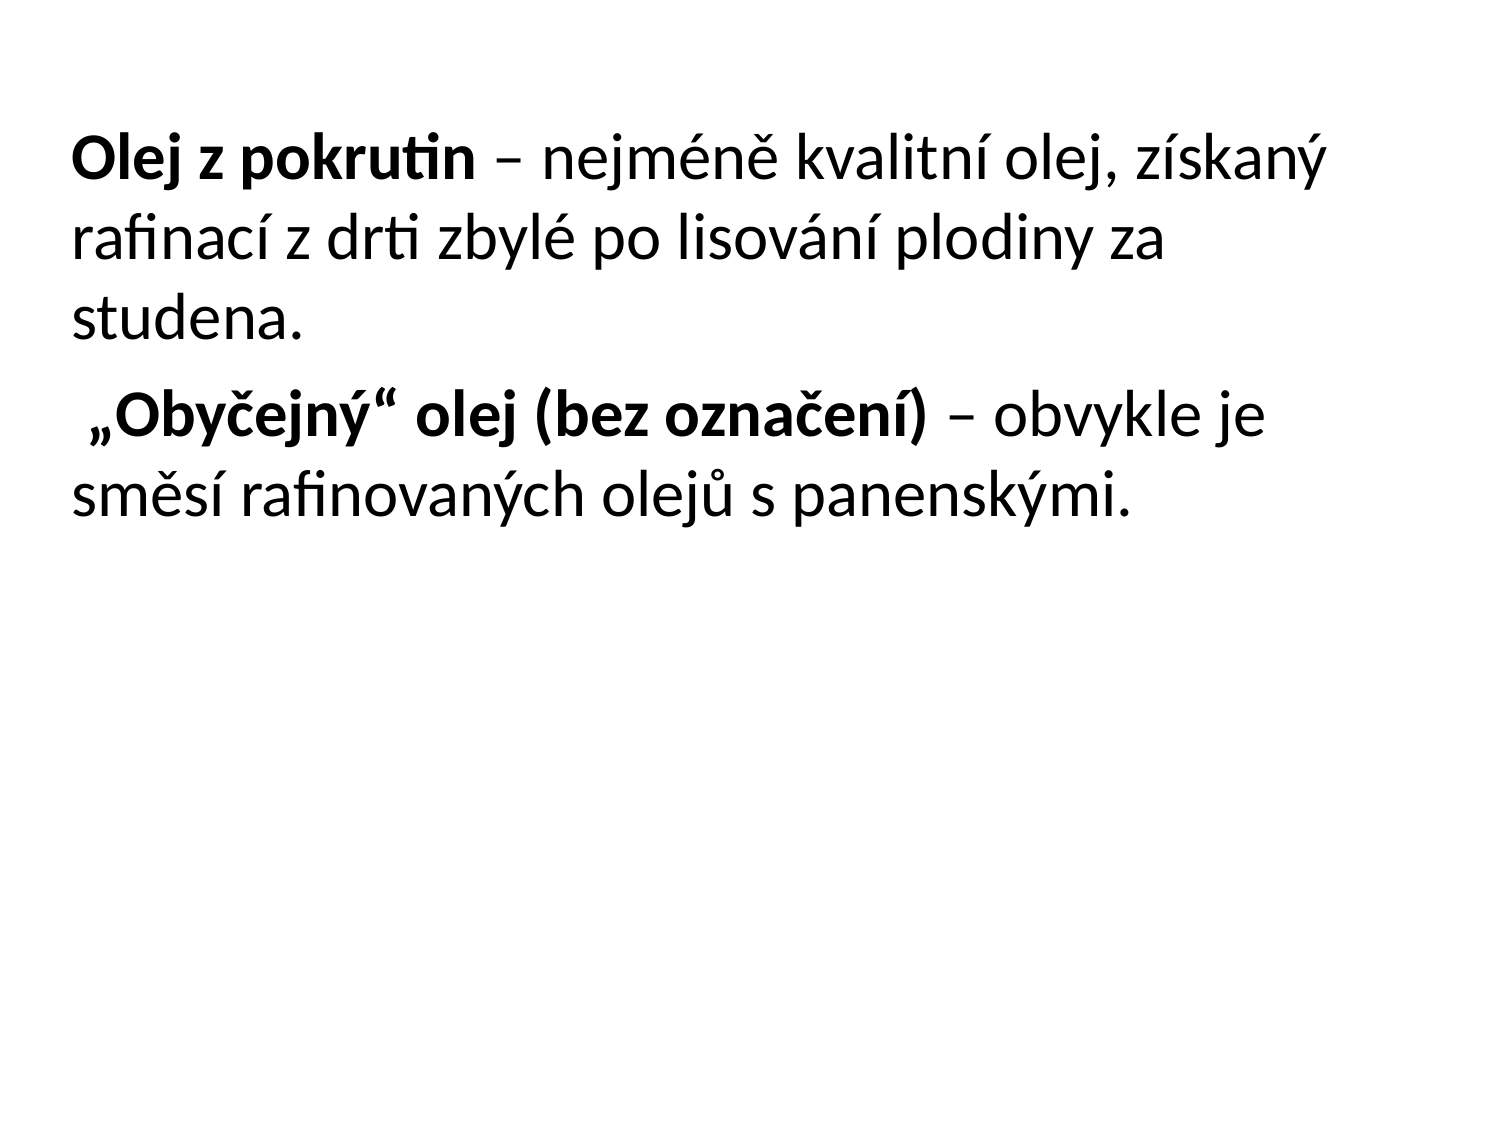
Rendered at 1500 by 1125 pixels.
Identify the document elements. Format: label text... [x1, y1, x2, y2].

list Olej z pokrutin – nejméně kvalitní olej, získaný rafinací z drti zbylé po lisování plodiny za studena. „Obyčejný“ olej (bez označení) – obvykle je směsí rafinovaných olejů s panenskými. [0, 105, 1427, 1010]
